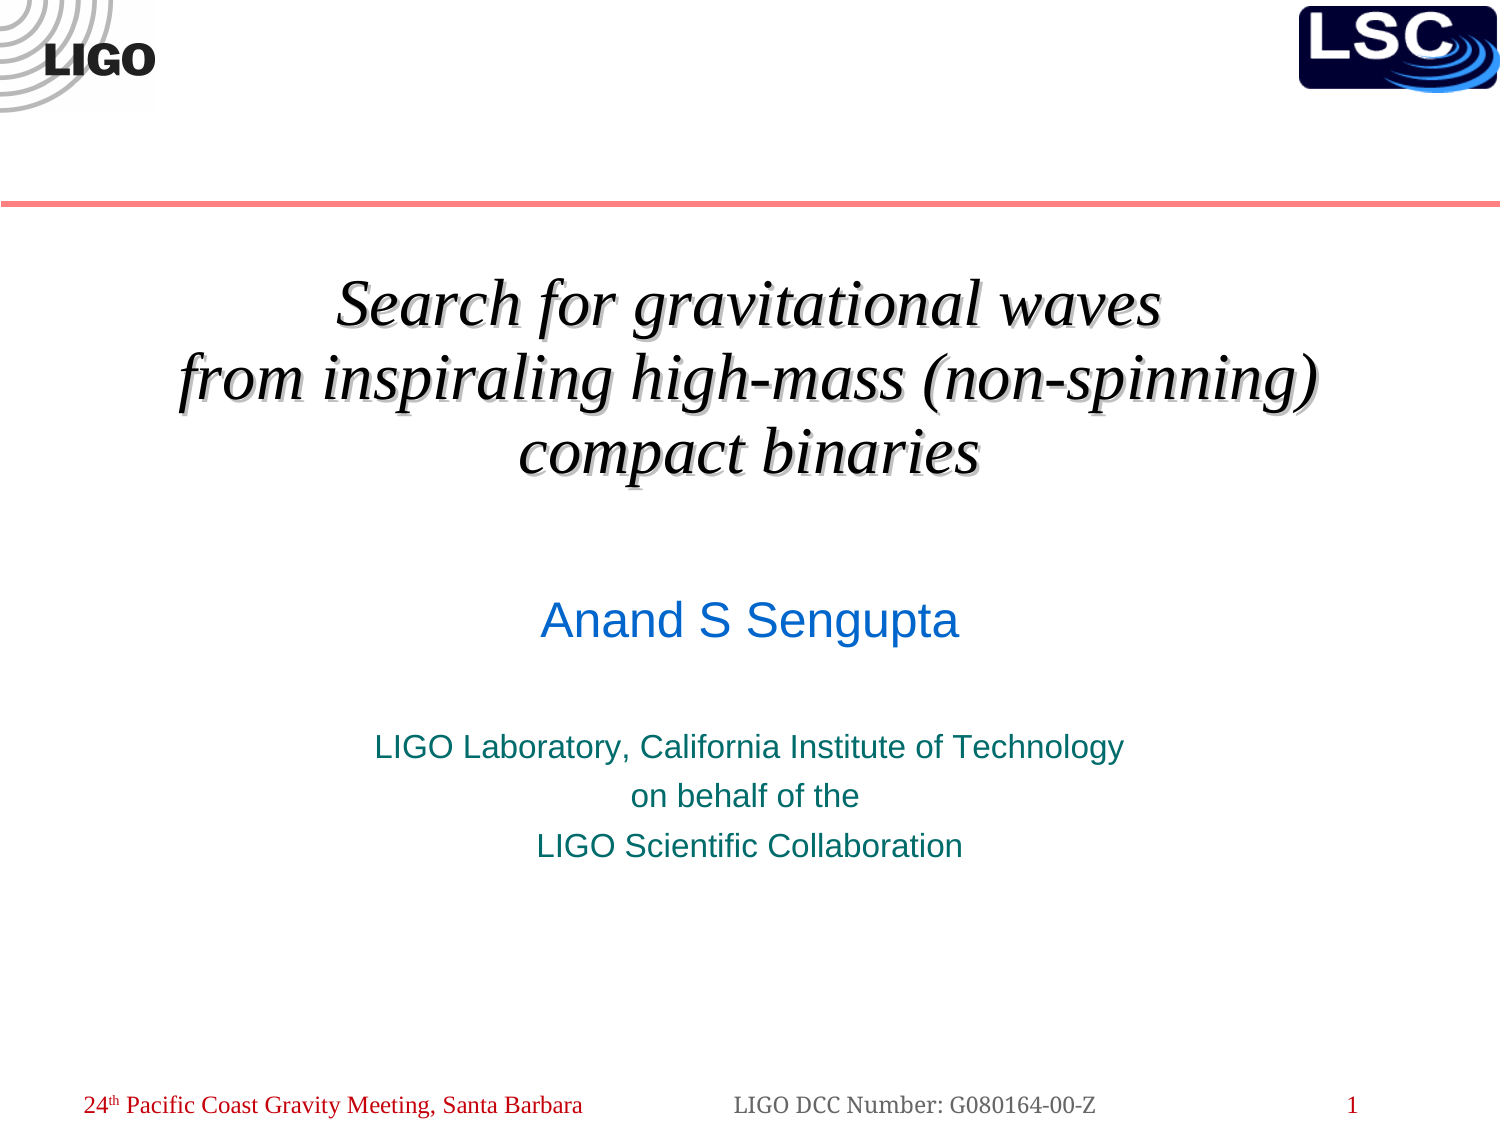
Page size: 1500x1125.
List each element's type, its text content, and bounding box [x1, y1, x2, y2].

picture [1299, 6, 1500, 93]
subtitle Anand S Sengupta LIGO Laboratory, California Institute of Technology on behalf of the LIGO Scientific Collaboration [187, 584, 1313, 872]
title Search for gravitational waves from inspiraling high-mass (non-spinning) compact binaries [112, 258, 1388, 497]
